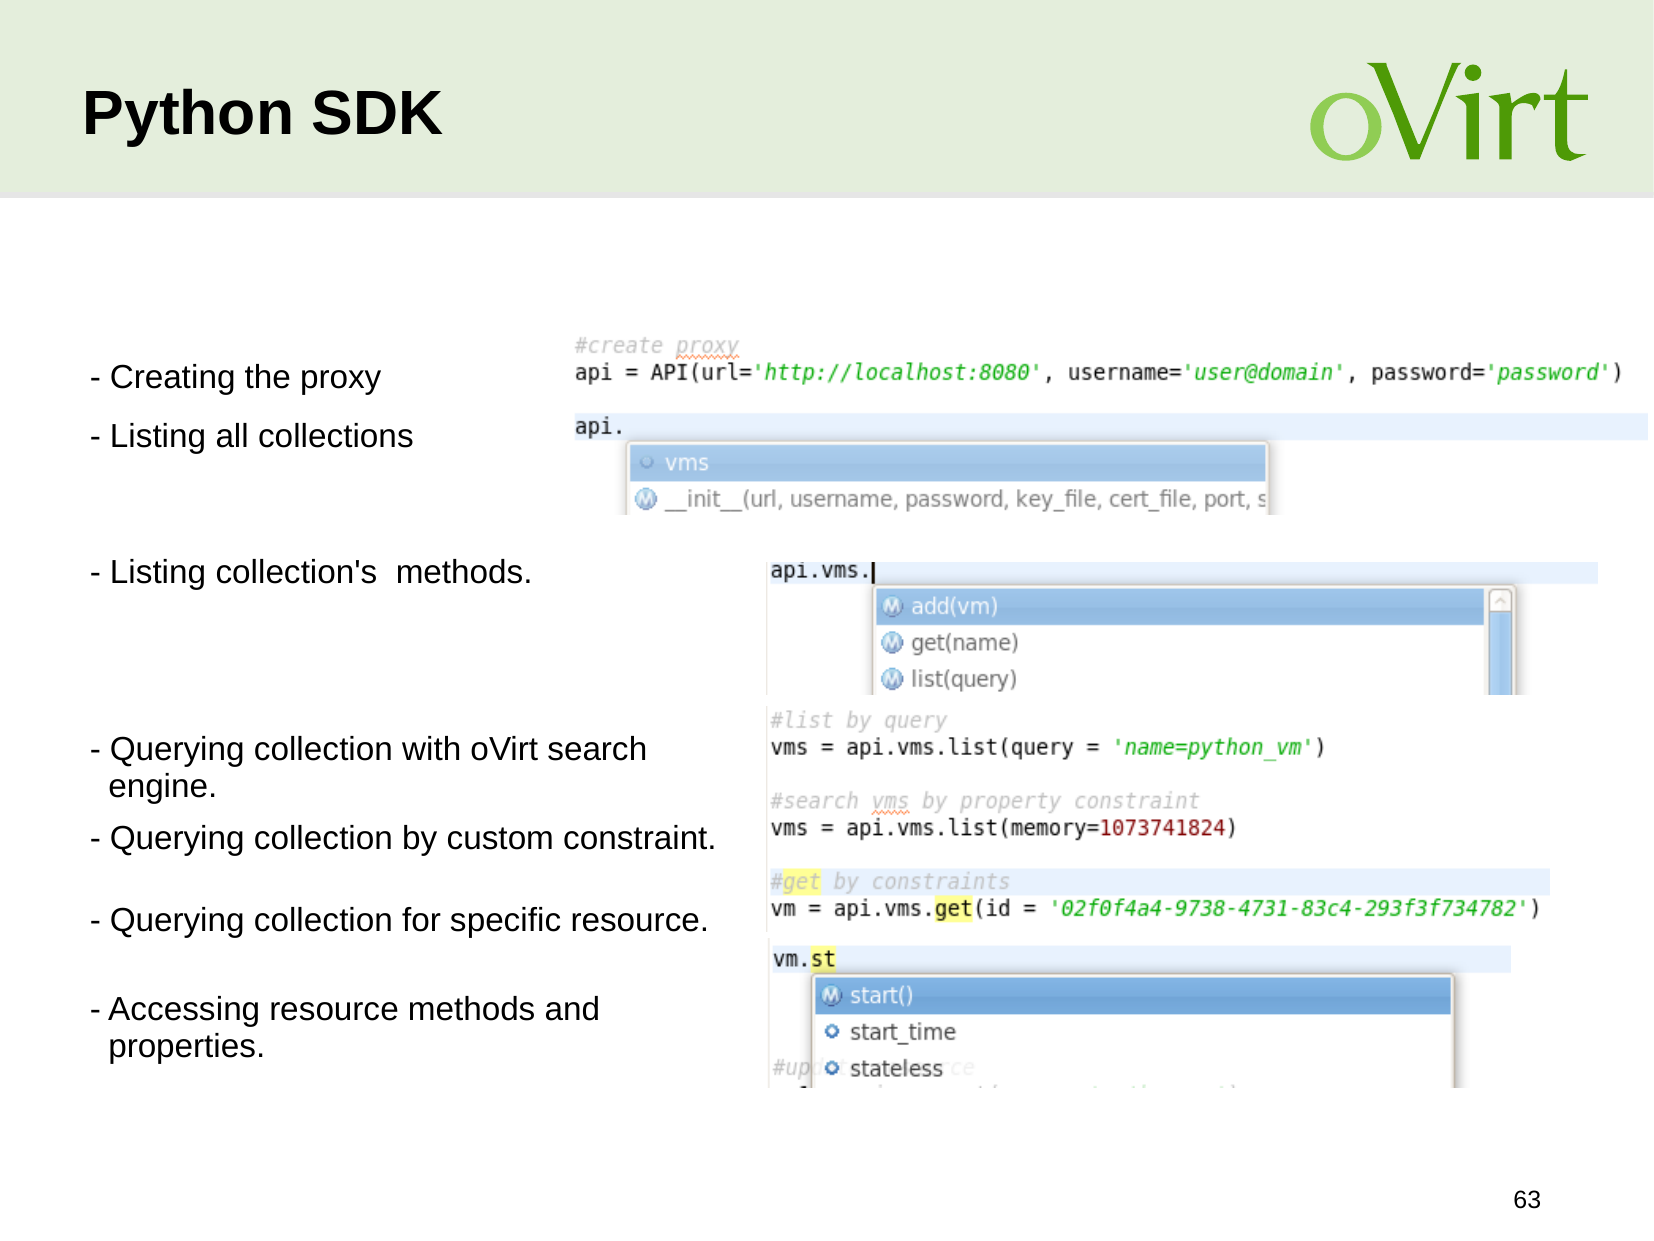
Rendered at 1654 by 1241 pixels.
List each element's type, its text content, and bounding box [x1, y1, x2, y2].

picture [762, 938, 1511, 1088]
title [82, 37, 1571, 225]
text_box - Querying collection by custom constraint. [75, 811, 751, 864]
picture [572, 331, 1648, 515]
text_box - Querying collection for specific resource. [75, 894, 751, 947]
text_box - Accessing resource methods and properties. [75, 983, 751, 1072]
picture [766, 562, 1598, 695]
picture [766, 706, 1550, 933]
text_box - Listing all collections [75, 410, 526, 463]
text_box - Creating the proxy [75, 351, 526, 404]
text_box - Listing collection's methods. [75, 546, 638, 598]
text_box - Querying collection with oVirt search engine. [75, 723, 788, 813]
